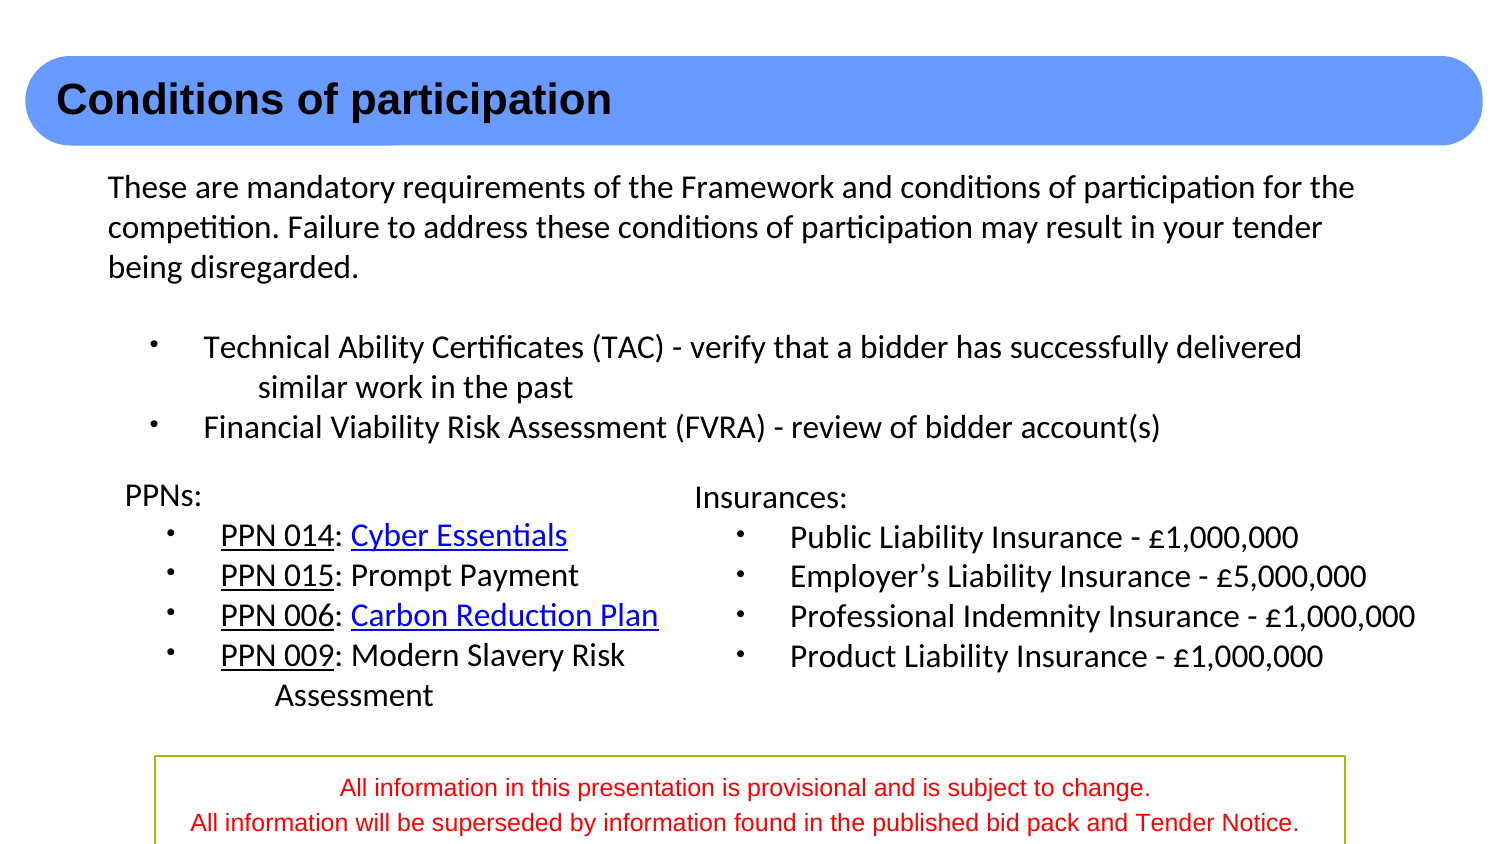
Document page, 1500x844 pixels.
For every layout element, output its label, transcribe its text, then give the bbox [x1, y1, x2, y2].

text_box PPNs: PPN 014: Cyber Essentials PPN 015: Prompt Payment PPN 006: Carbon Reduction Plan PPN 009: Modern Slavery Risk Assessment [109, 458, 680, 732]
text_box These are mandatory requirements of the Framework and conditions of participation for the competition. Failure to address these conditions of participation may result in your tender being disregarded. Technical Ability Certificates (TAC) - verify that a bidder has successfully delivered similar work in the past Financial Viability Risk Assessment (FVRA) - review of bidder account(s) [92, 150, 1408, 464]
title Conditions of participation [55, 70, 1235, 137]
text_box All information in this presentation is provisional and is subject to change. All information will be superseded by information found in the published bid pack and Tender Notice. [155, 755, 1346, 844]
text_box Insurances: Public Liability Insurance - £1,000,000 Employer’s Liability Insurance - £5,000,000 Professional Indemnity Insurance - £1,000,000 Product Liability Insurance - £1,000,000 [680, 459, 1453, 693]
